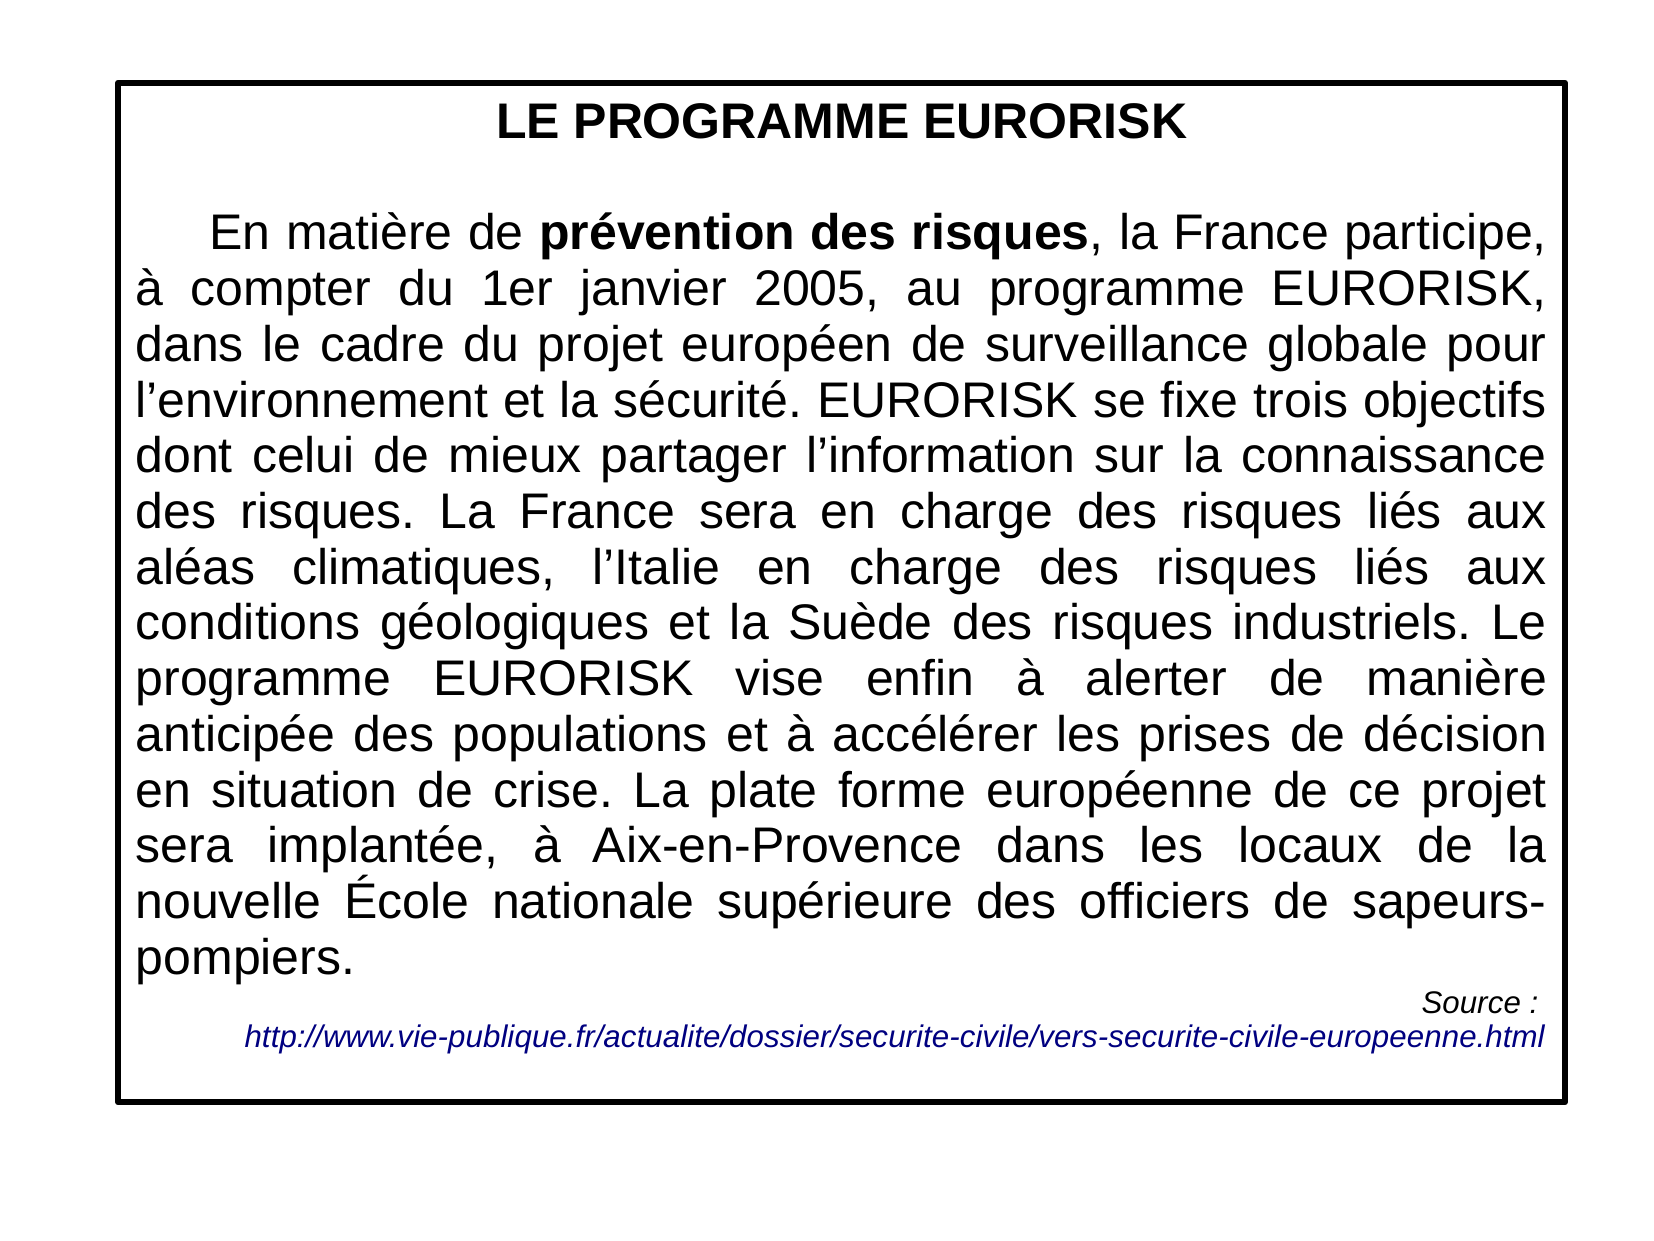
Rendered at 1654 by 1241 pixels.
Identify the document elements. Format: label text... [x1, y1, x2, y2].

text_box LE PROGRAMME EURORISK En matière de prévention des risques, la France participe, à compter du 1er janvier 2005, au programme EURORISK, dans le cadre du projet européen de surveillance globale pour l’environnement et la sécurité. EURORISK se fixe trois objectifs dont celui de mieux partager l’information sur la connaissance des risques. La France sera en charge des risques liés aux aléas climatiques, l’Italie en charge des risques liés aux conditions géologiques et la Suède des risques industriels. Le programme EURORISK vise enfin à alerter de manière anticipée des populations et à accélérer les prises de décision en situation de crise. La plate forme européenne de ce projet sera implantée, à Aix-en-Provence dans les locaux de la nouvelle École nationale supérieure des officiers de sapeurs-pompiers. Source : http://www.vie-publique.fr/actualite/dossier/securite-civile/vers-securite-civile-europeenne.html [118, 82, 1565, 1103]
